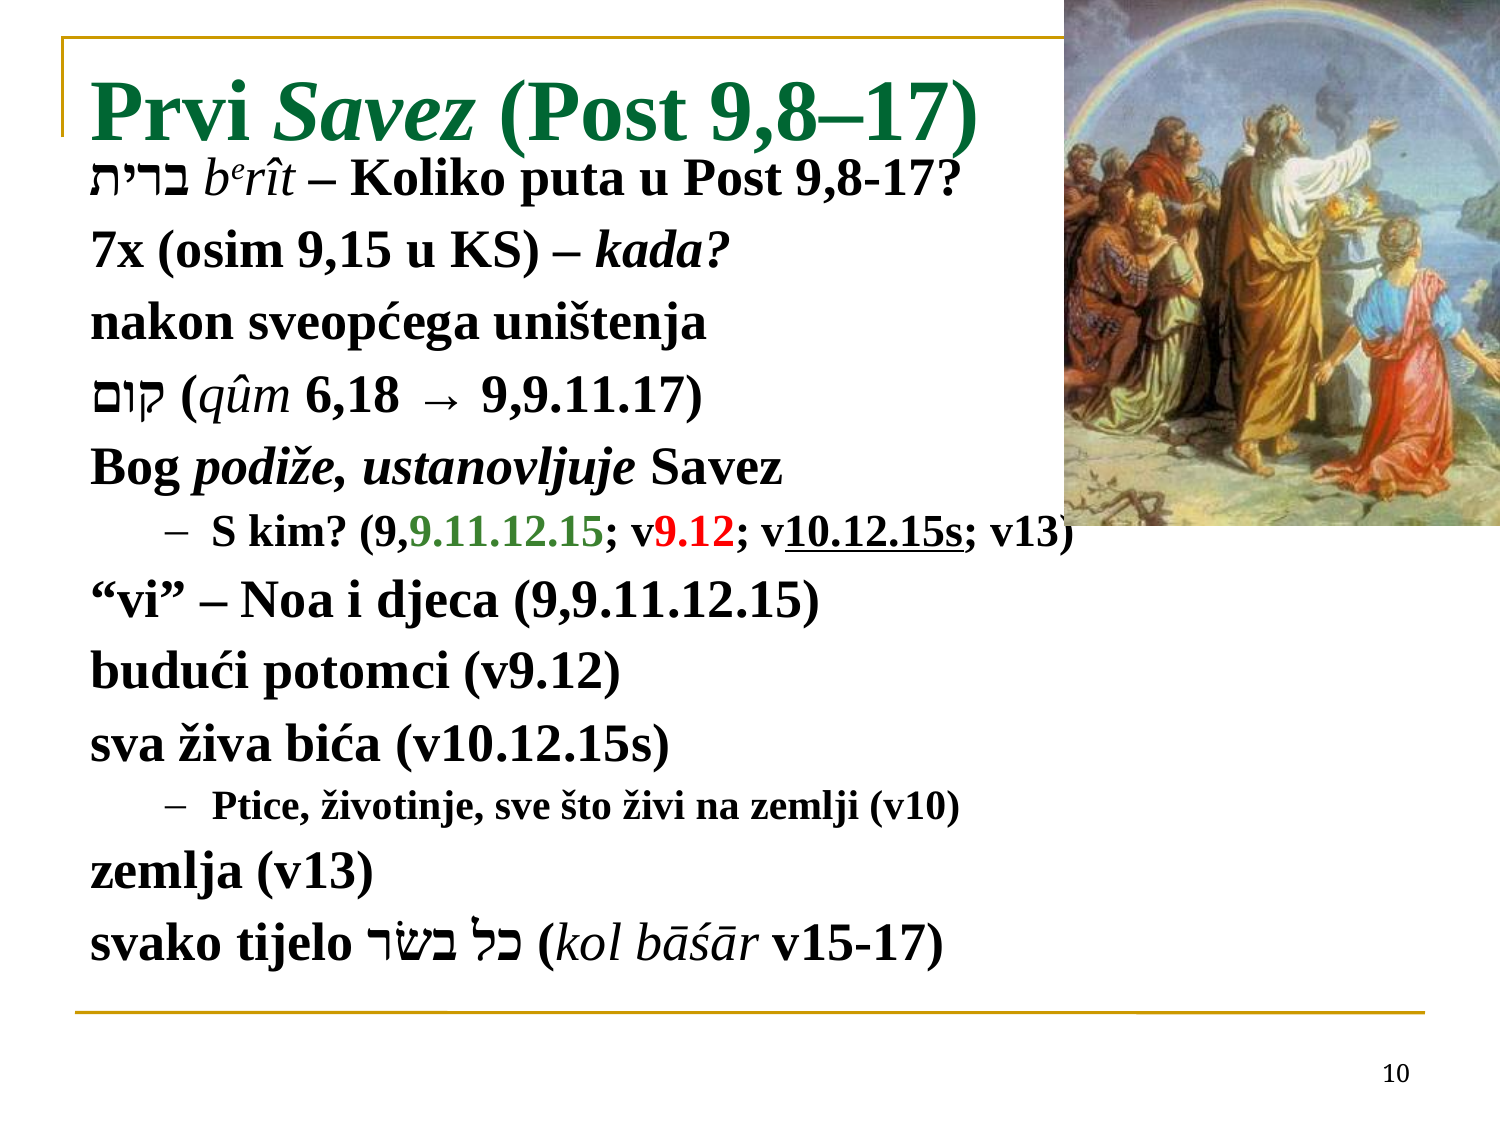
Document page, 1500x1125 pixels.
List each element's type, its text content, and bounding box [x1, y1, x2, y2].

list ברית berît – Koliko puta u Post 9,8-17? 7x (osim 9,15 u KS) – kada? nakon sveopćega uništenja קום (qûm 6,18 → 9,9.11.17) Bog podiže, ustanovljuje Savez S kim? (9,9.11.12.15; v9.12; v10.12.15s; v13) “vi” – Noa i djeca (9,9.11.12.15) budući potomci (v9.12) sva živa bića (v10.12.15s) Ptice, životinje, sve što živi na zemlji (v10) zemlja (v13) svako tijelo כל בשׂר (kol bāśār v15-17) [75, 141, 1426, 1006]
text_box <number> [1074, 1024, 1426, 1100]
picture [1064, 0, 1500, 526]
title Prvi Savez (Post 9,8–17) [75, 45, 1064, 141]
